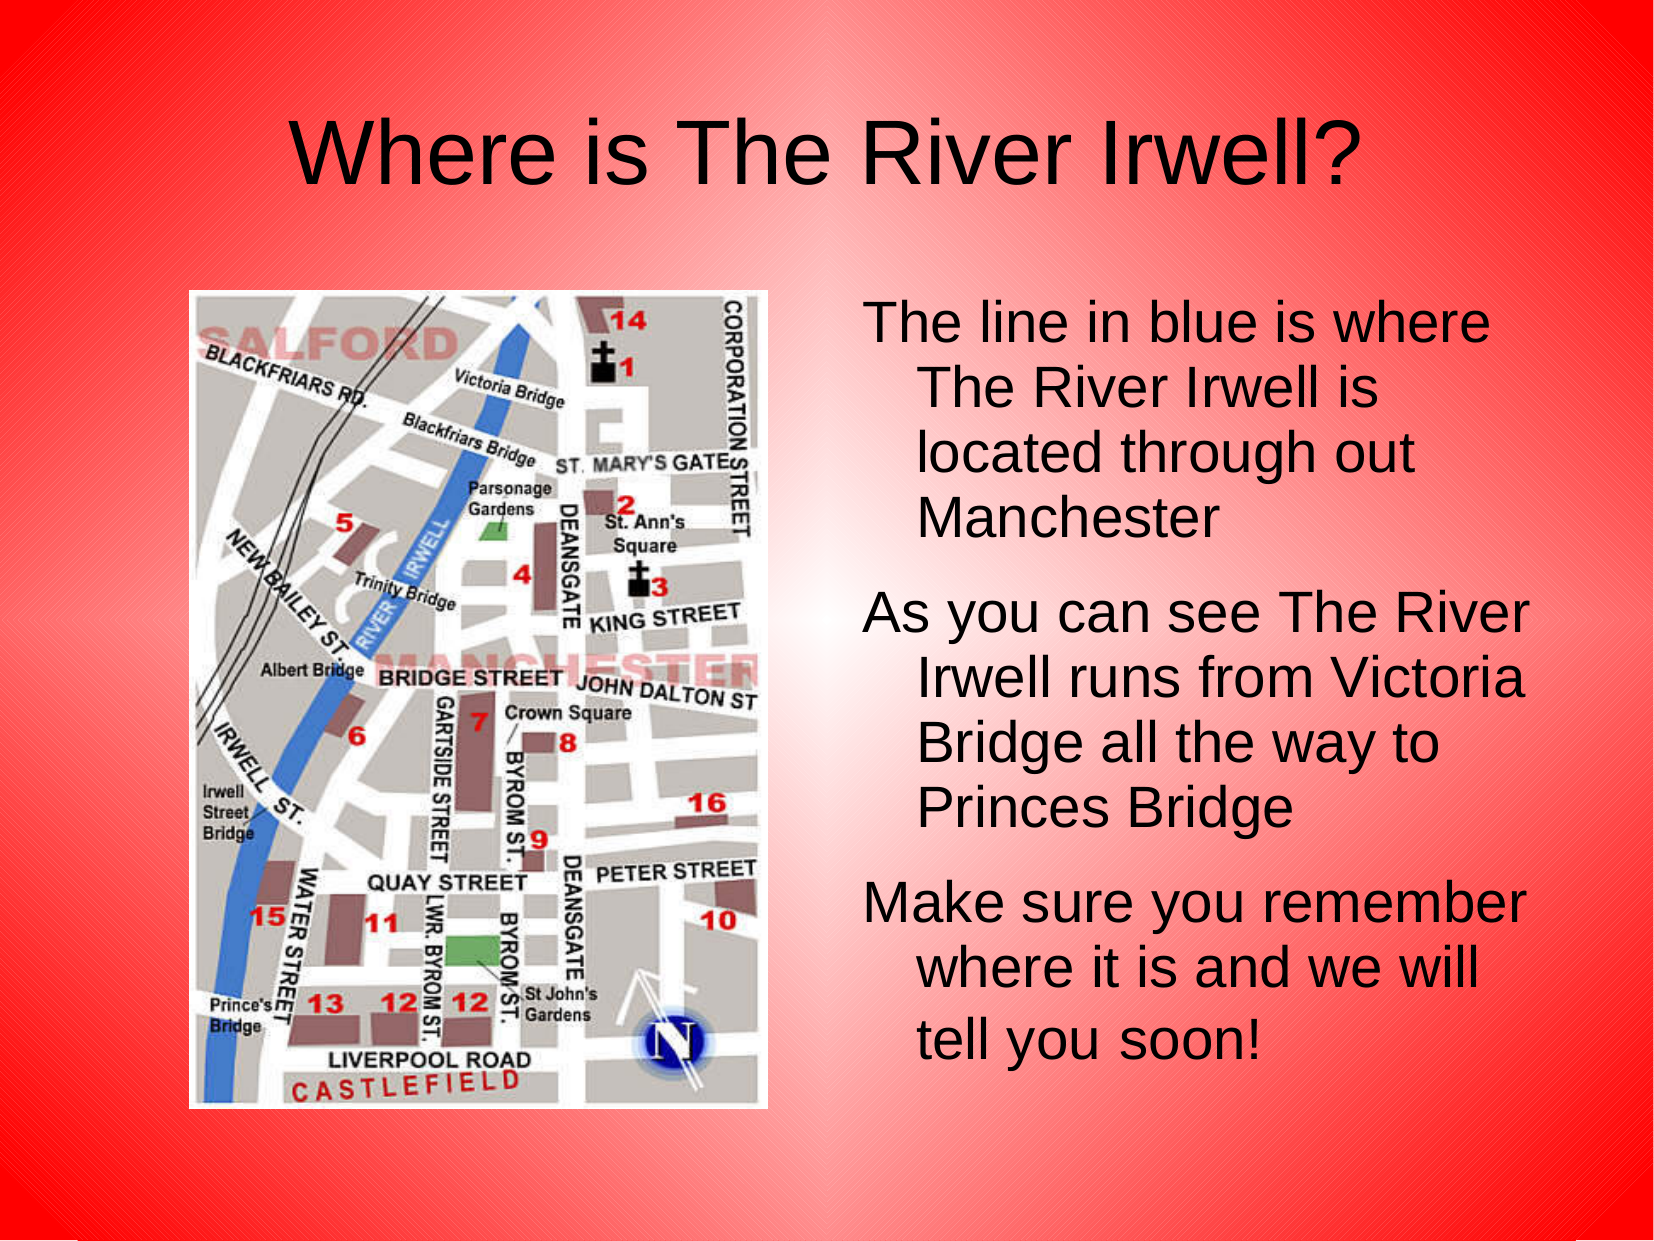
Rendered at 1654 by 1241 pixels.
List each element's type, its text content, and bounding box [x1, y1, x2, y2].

title Where is The River Irwell? [82, 49, 1571, 257]
picture [189, 290, 768, 1109]
list The line in blue is where The River Irwell is located through out Manchester As you can see The River Irwell runs from Victoria Bridge all the way to Princes Bridge Make sure you remember where it is and we will tell you soon! [845, 290, 1572, 1094]
